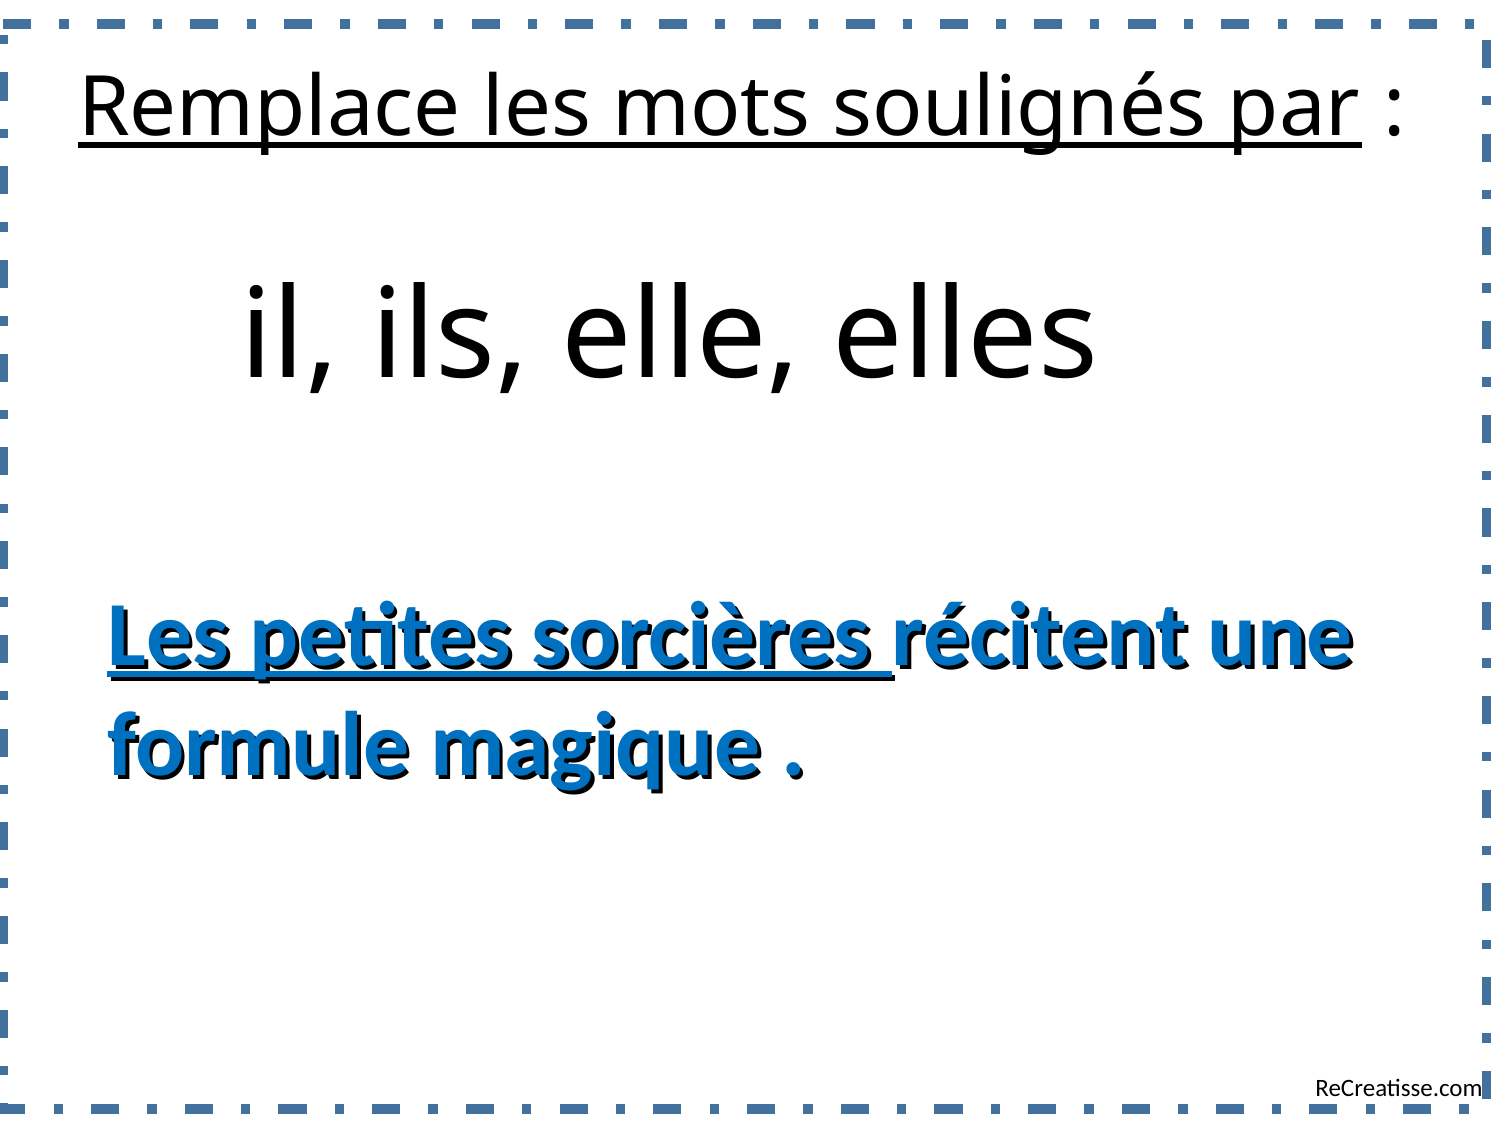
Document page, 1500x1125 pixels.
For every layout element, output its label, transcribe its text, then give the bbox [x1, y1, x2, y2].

text_box ReCreatisse.com [1300, 1064, 1498, 1109]
text_box Les petites sorcières récitent une formule magique . [92, 567, 1389, 802]
text_box Remplace les mots soulignés par : il, ils, elle, elles [63, 45, 1500, 410]
